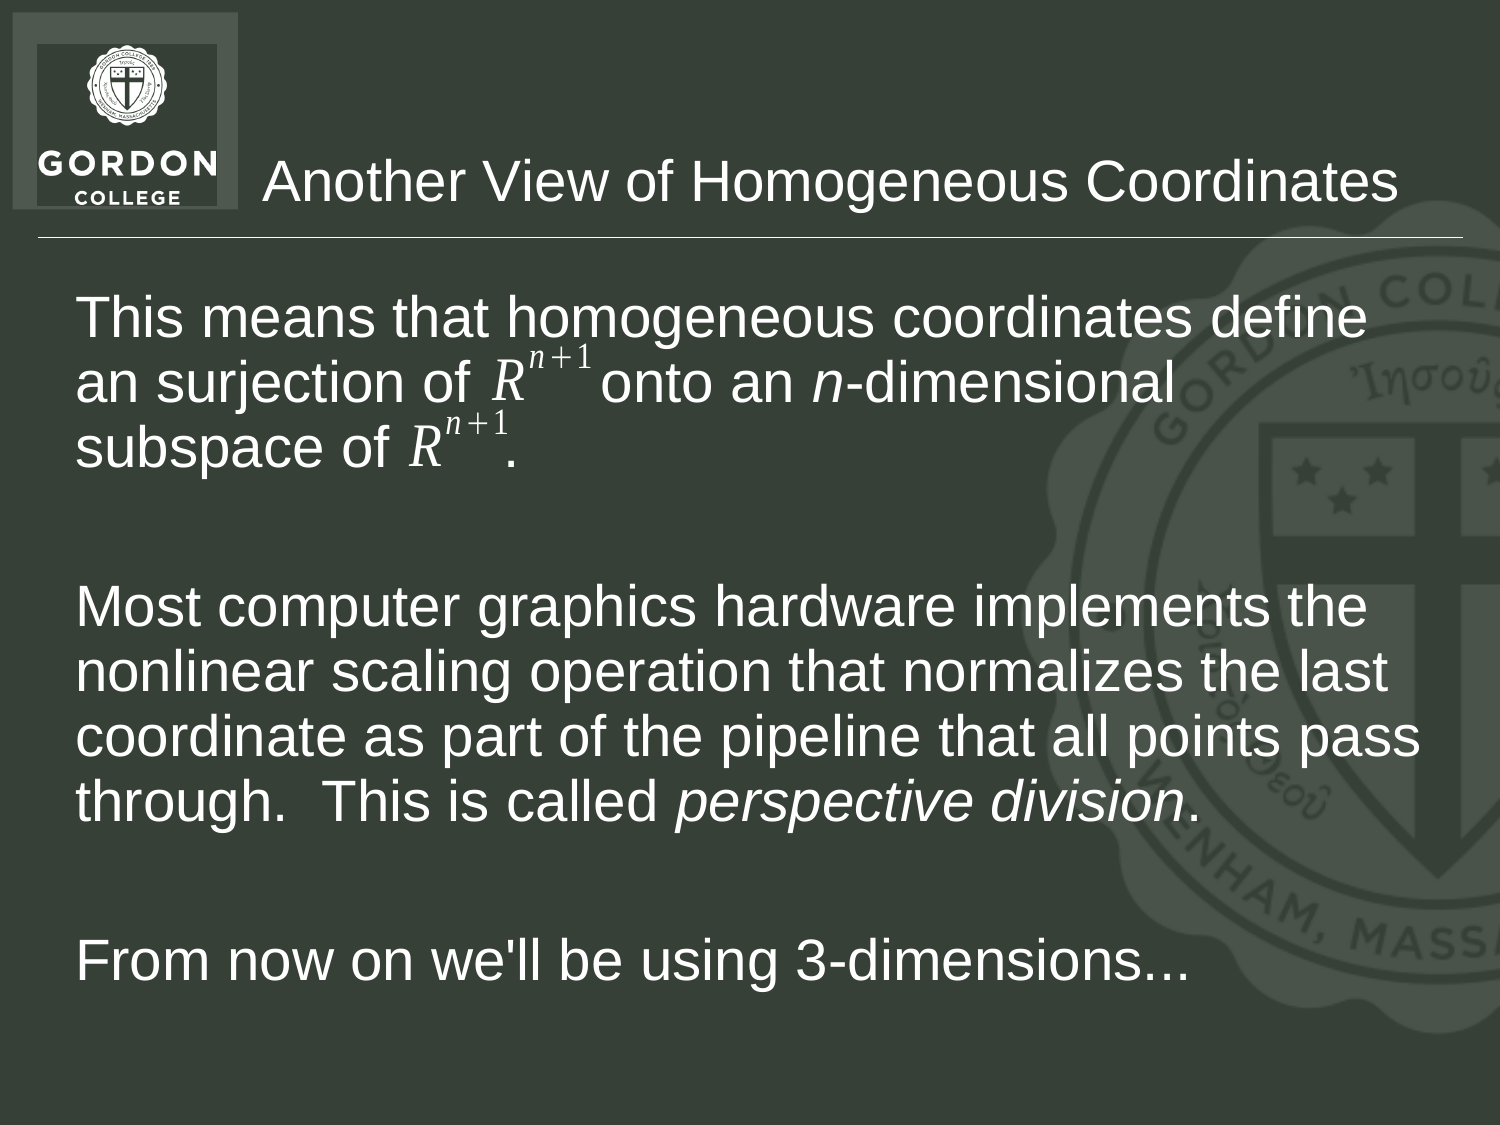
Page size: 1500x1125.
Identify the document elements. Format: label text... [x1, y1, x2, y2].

chart [392, 336, 605, 480]
subtitle This means that homogeneous coordinates define an surjection of onto an n-dimensional subspace of . Most computer graphics hardware implements the nonlinear scaling operation that normalizes the last coordinate as part of the pipeline that all points pass through. This is called perspective division. From now on we'll be using 3-dimensions... [75, 284, 1426, 1020]
title Another View of Homogeneous Coordinates [262, 145, 1463, 217]
picture [0, 0, 1500, 1125]
